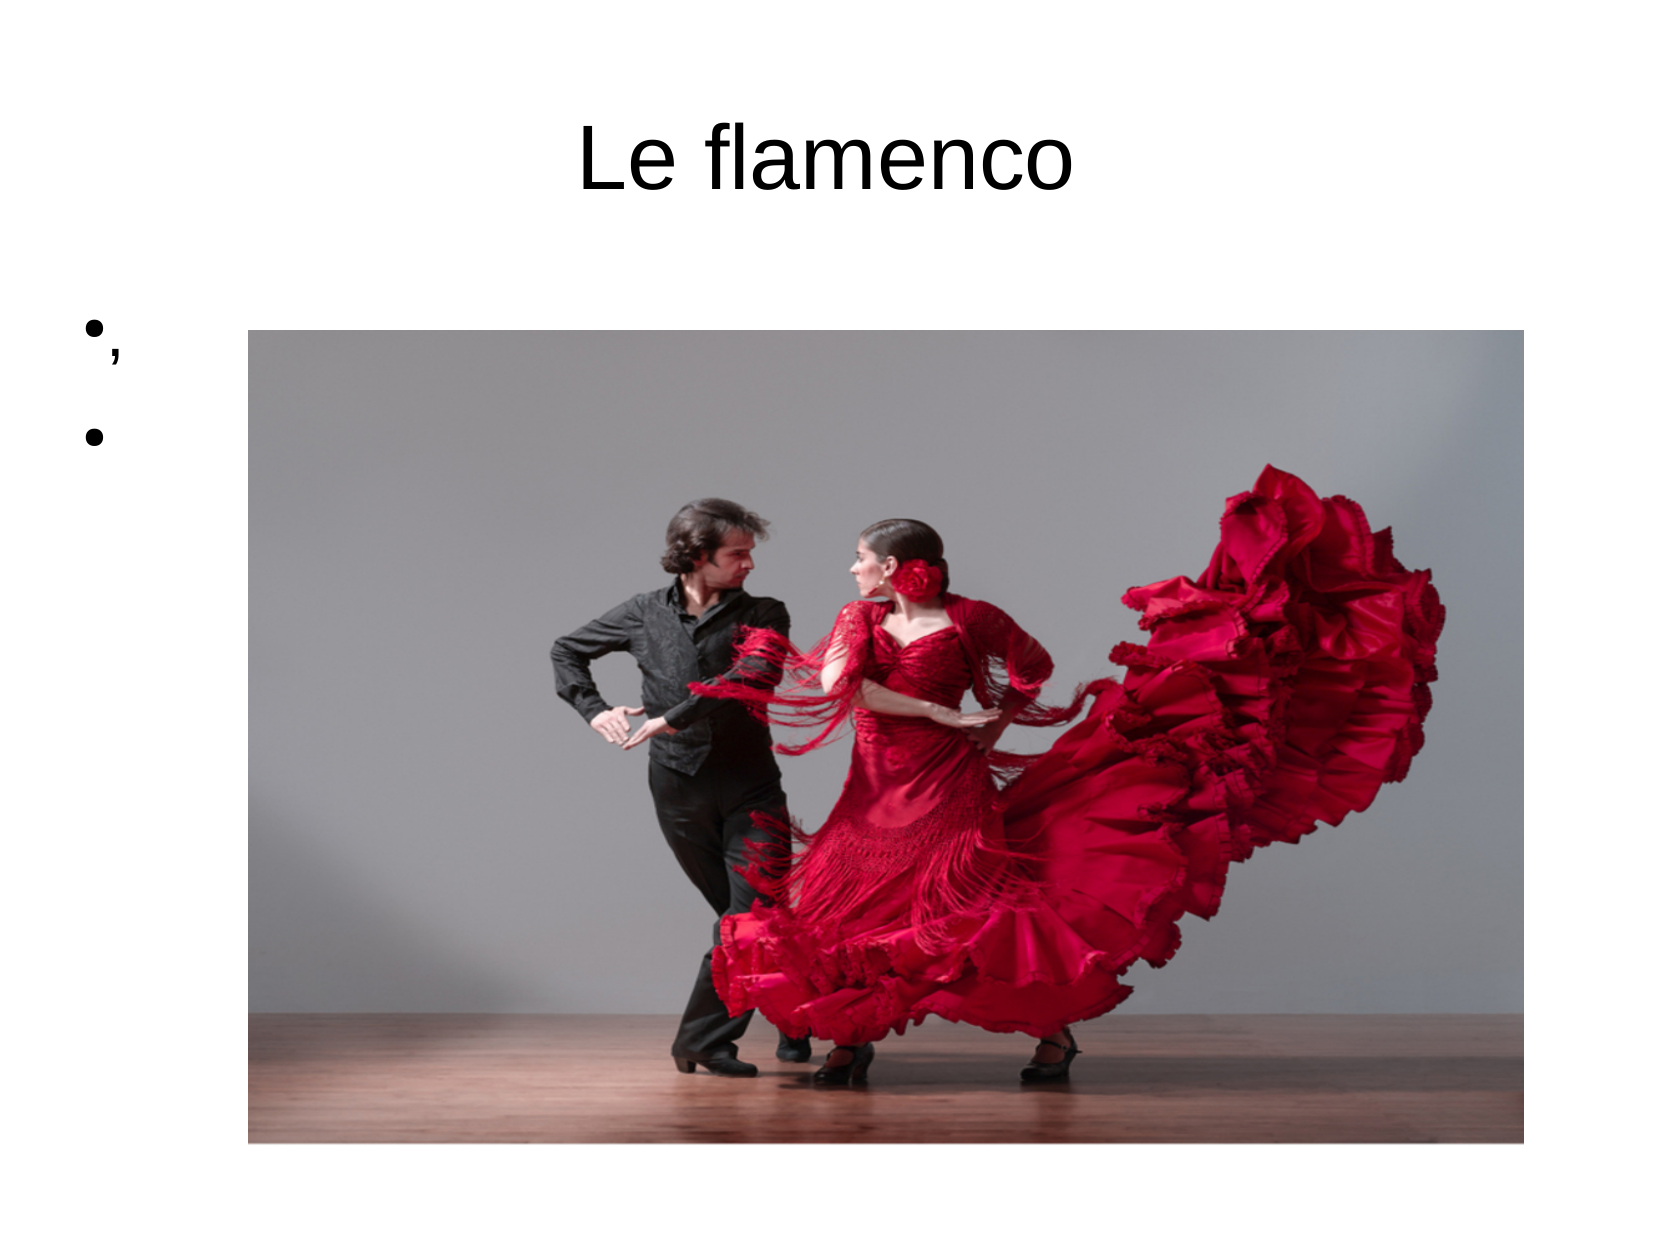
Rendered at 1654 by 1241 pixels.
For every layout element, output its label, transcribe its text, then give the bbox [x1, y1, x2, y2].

picture [248, 330, 1524, 1146]
list , [82, 290, 1571, 1109]
title Le flamenco [82, 49, 1571, 257]
